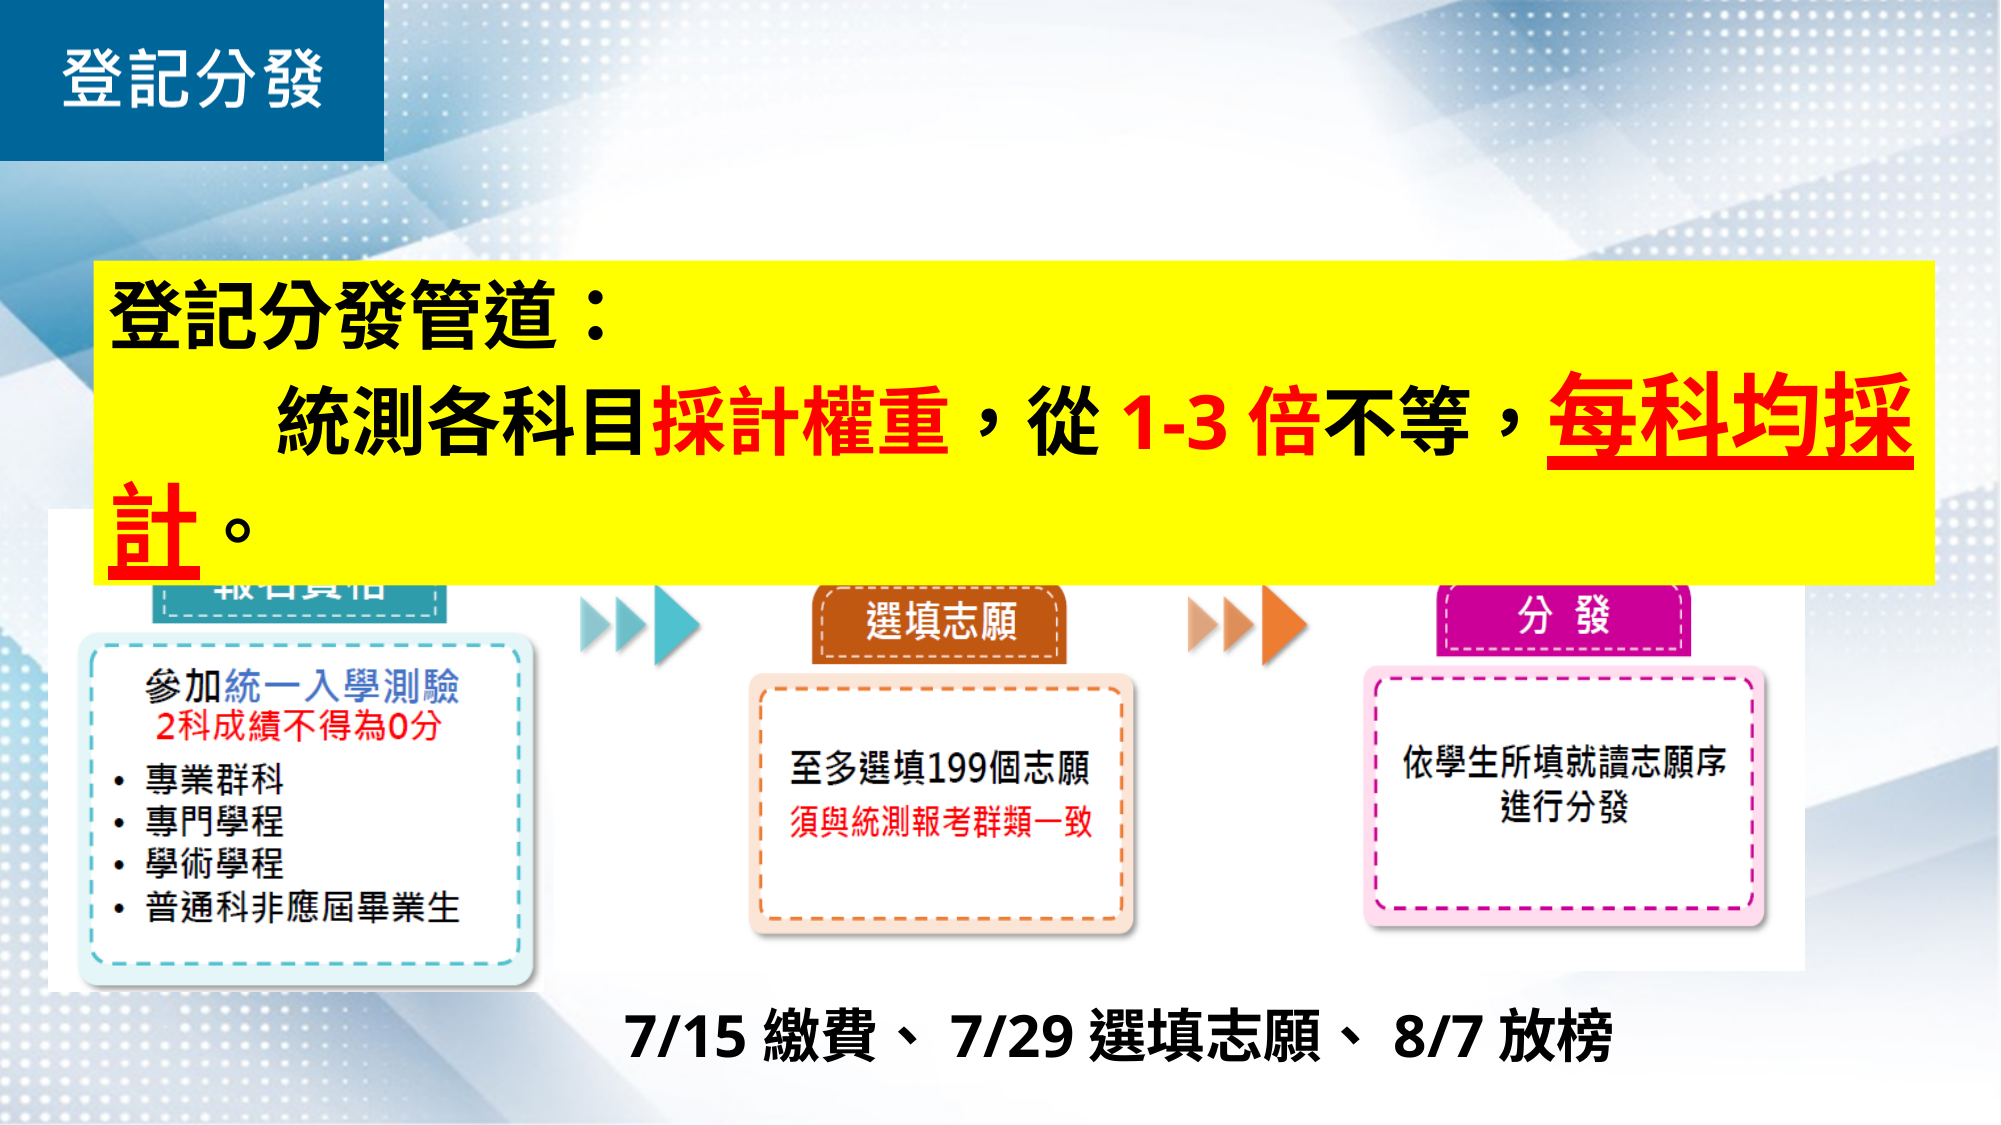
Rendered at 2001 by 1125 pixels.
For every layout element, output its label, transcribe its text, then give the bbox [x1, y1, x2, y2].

text_box 登記分發管道： 統測各科目採計權重，從1-3倍不等，每科均採計。 [93, 260, 1935, 586]
picture [132, 84, 153, 108]
picture [132, 65, 153, 70]
text_box 7/15繳費、7/29選填志願、8/7放榜 [609, 991, 1689, 1077]
picture [132, 75, 153, 80]
picture [200, 73, 244, 107]
picture [229, 50, 254, 77]
picture [158, 51, 188, 107]
picture [64, 49, 120, 76]
picture [64, 77, 120, 106]
picture [265, 50, 291, 107]
picture [130, 49, 155, 60]
picture [291, 49, 321, 107]
picture [198, 50, 220, 77]
picture [0, 0, 2000, 1125]
